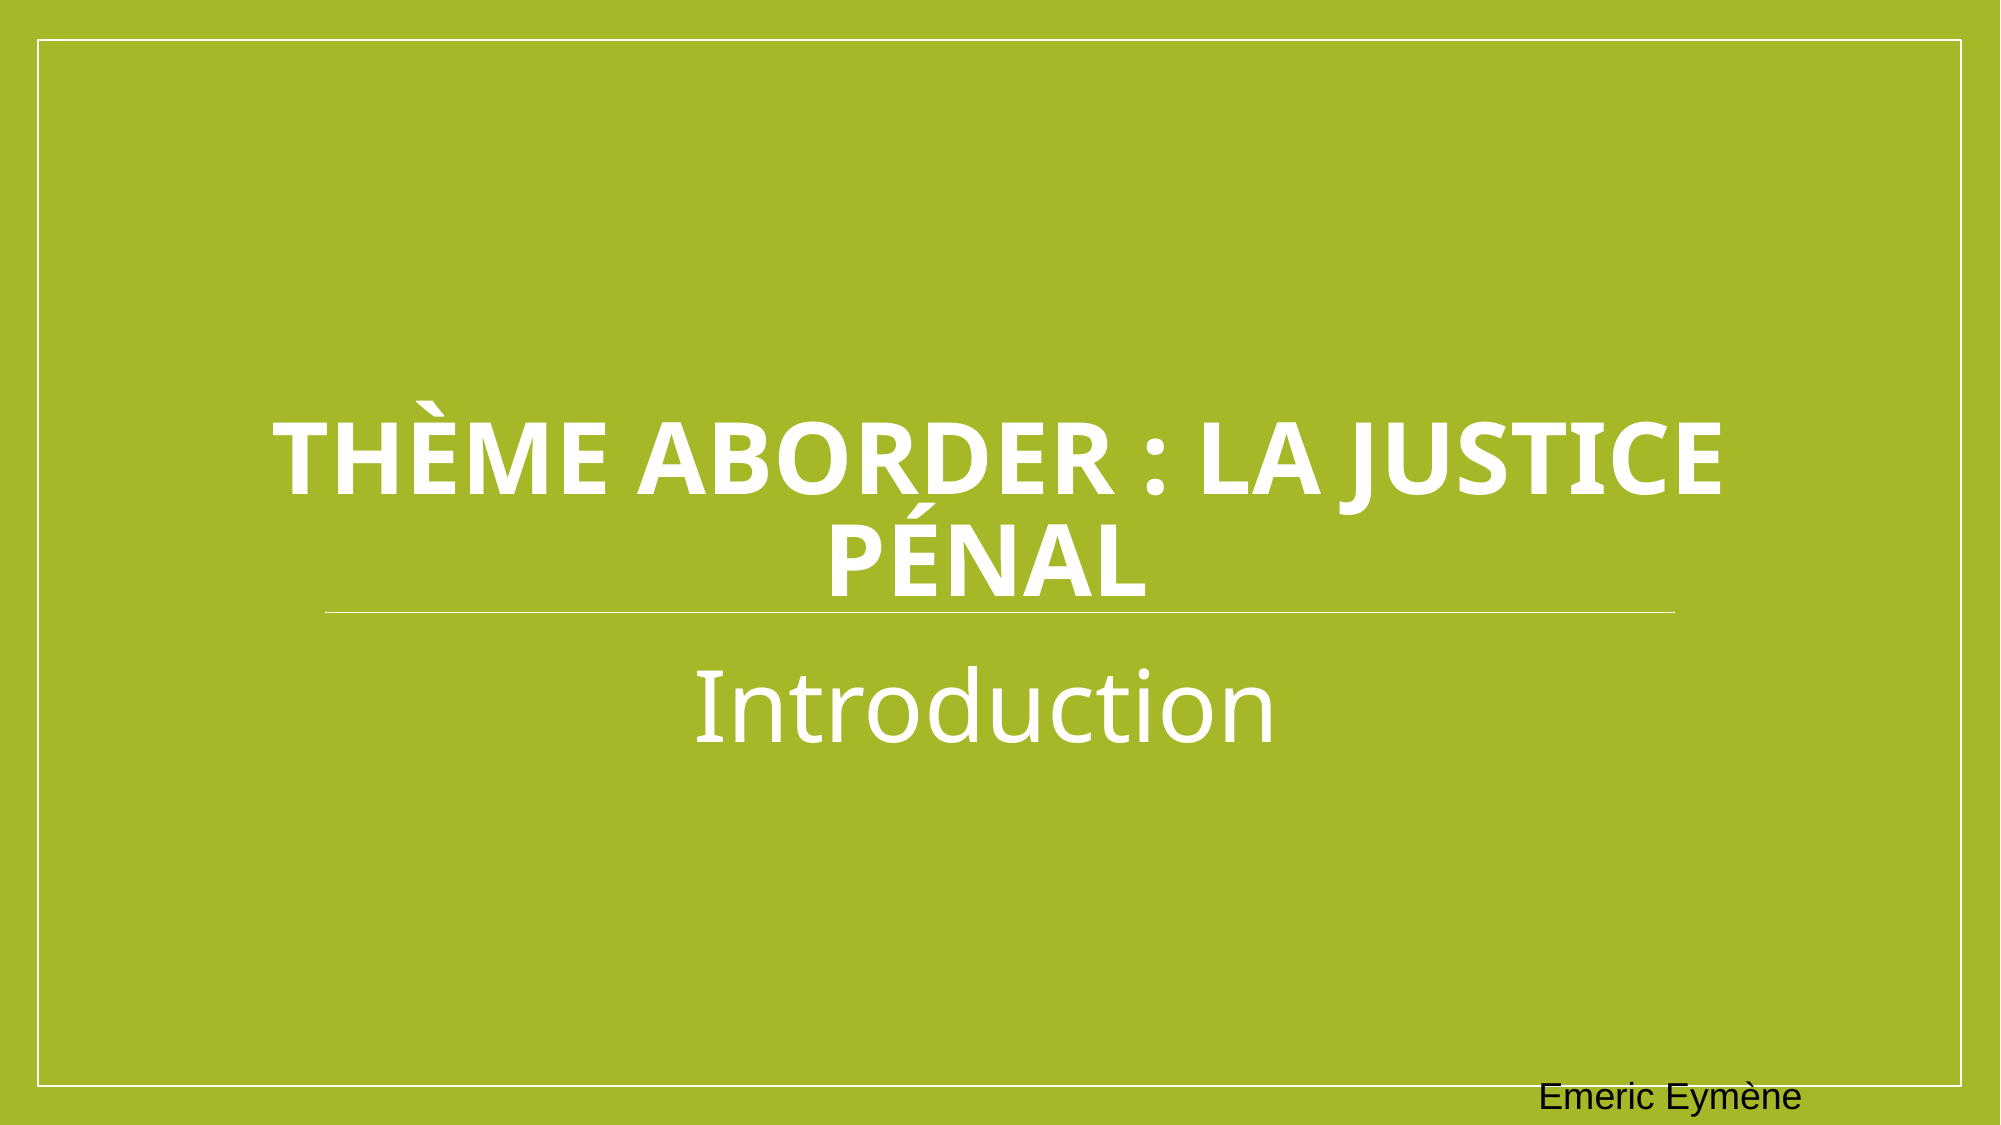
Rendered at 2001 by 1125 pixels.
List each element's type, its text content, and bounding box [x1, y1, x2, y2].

text_box Emeric Eymène [1523, 1068, 1997, 1125]
subtitle Introduction [280, 634, 1719, 863]
title Thème aborder : La justice pénal [182, 144, 1818, 625]
